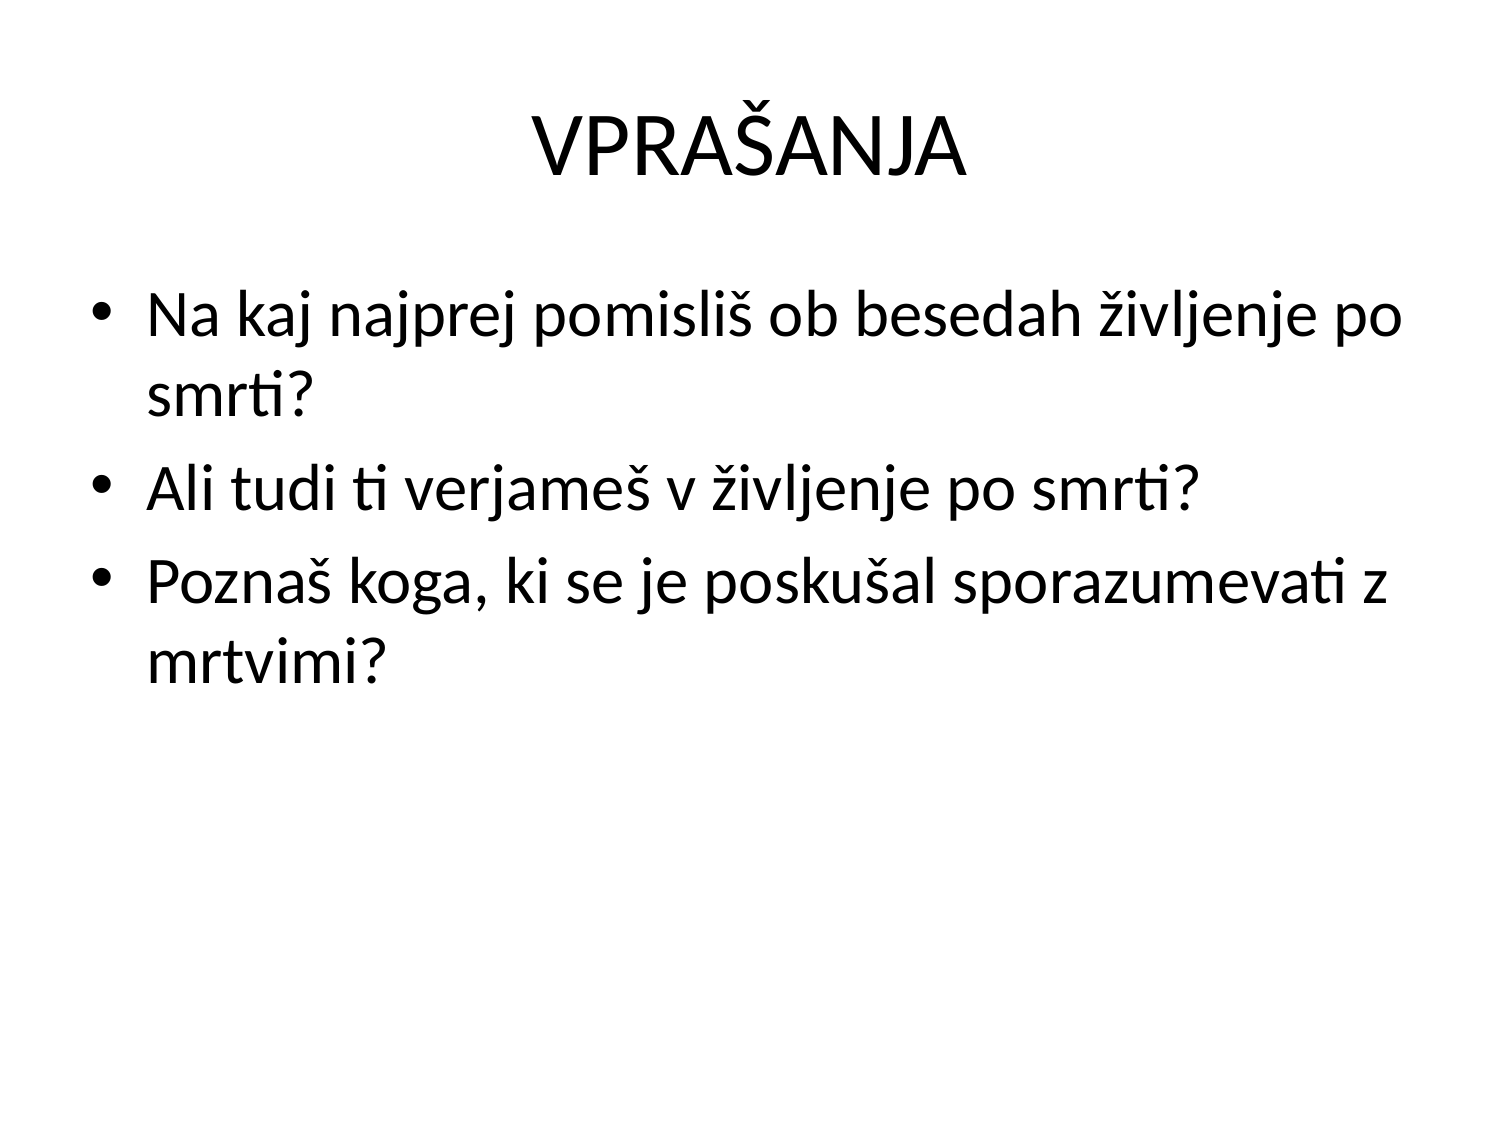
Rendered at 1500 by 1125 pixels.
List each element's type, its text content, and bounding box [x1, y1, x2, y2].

title VPRAŠANJA [75, 45, 1425, 233]
list Na kaj najprej pomisliš ob besedah življenje po smrti? Ali tudi ti verjameš v življenje po smrti? Poznaš koga, ki se je poskušal sporazumevati z mrtvimi? [75, 262, 1425, 1005]
